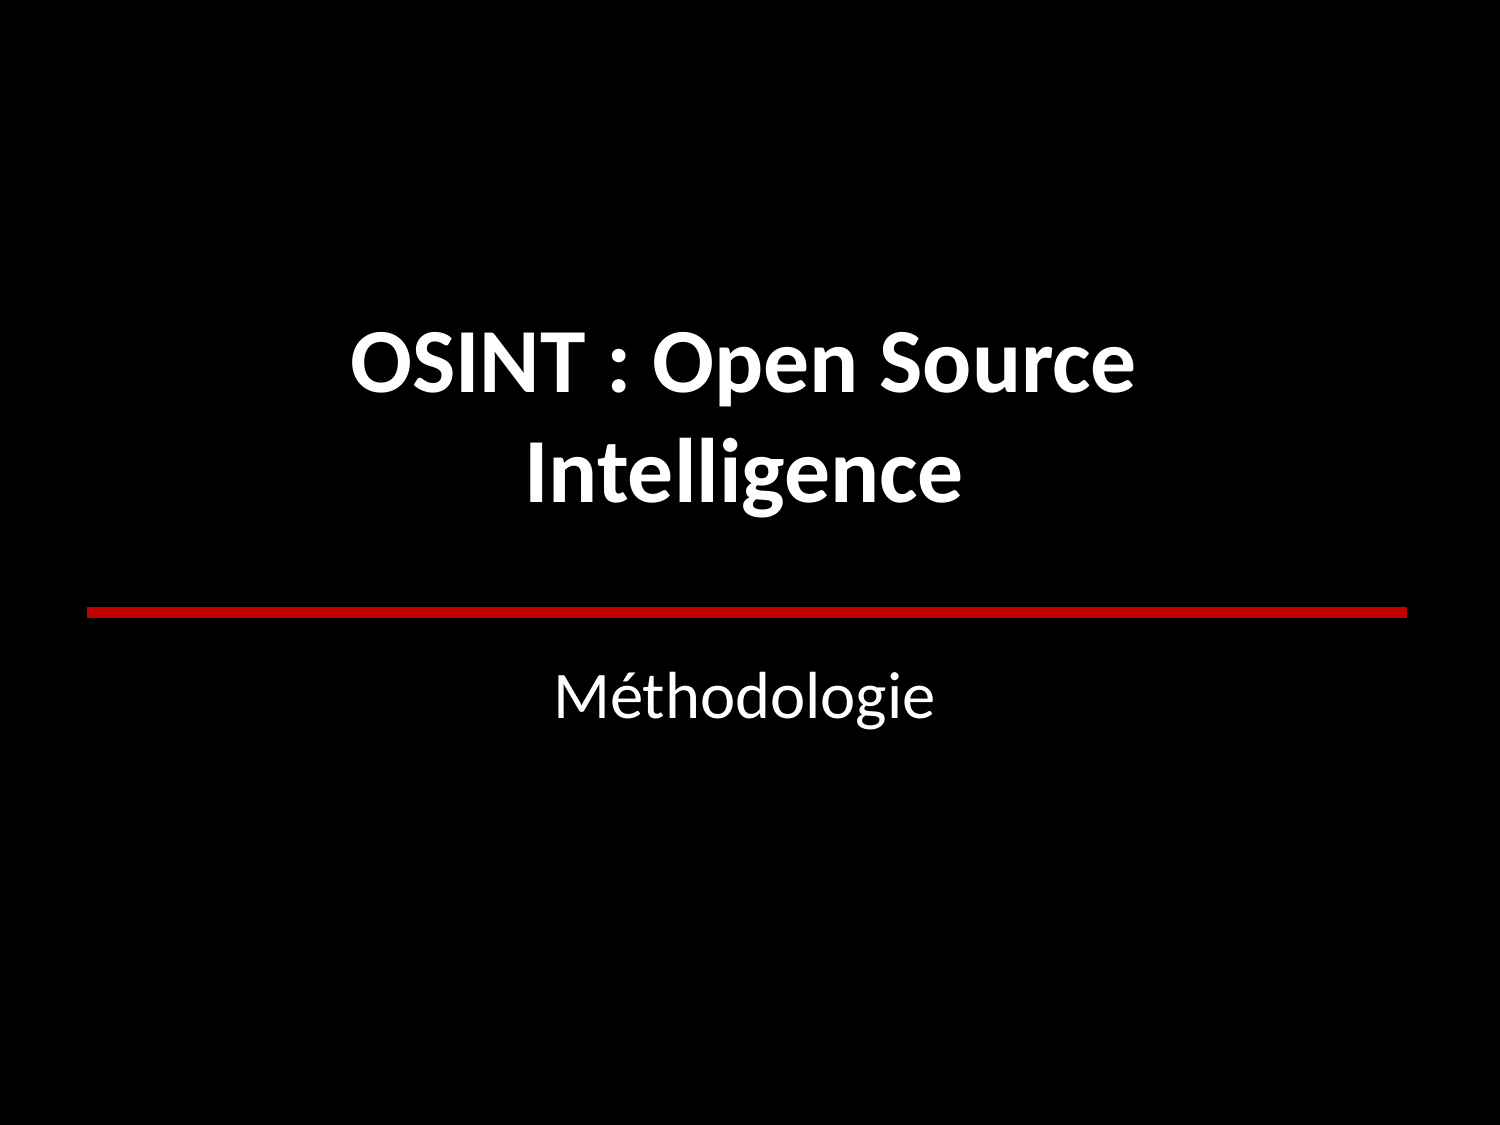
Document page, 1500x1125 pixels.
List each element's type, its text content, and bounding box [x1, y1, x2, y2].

subtitle Méthodologie [95, 472, 1394, 607]
title OSINT : Open Source Intelligence [106, 290, 1382, 472]
subtitle Méthodologie [95, 618, 1394, 910]
